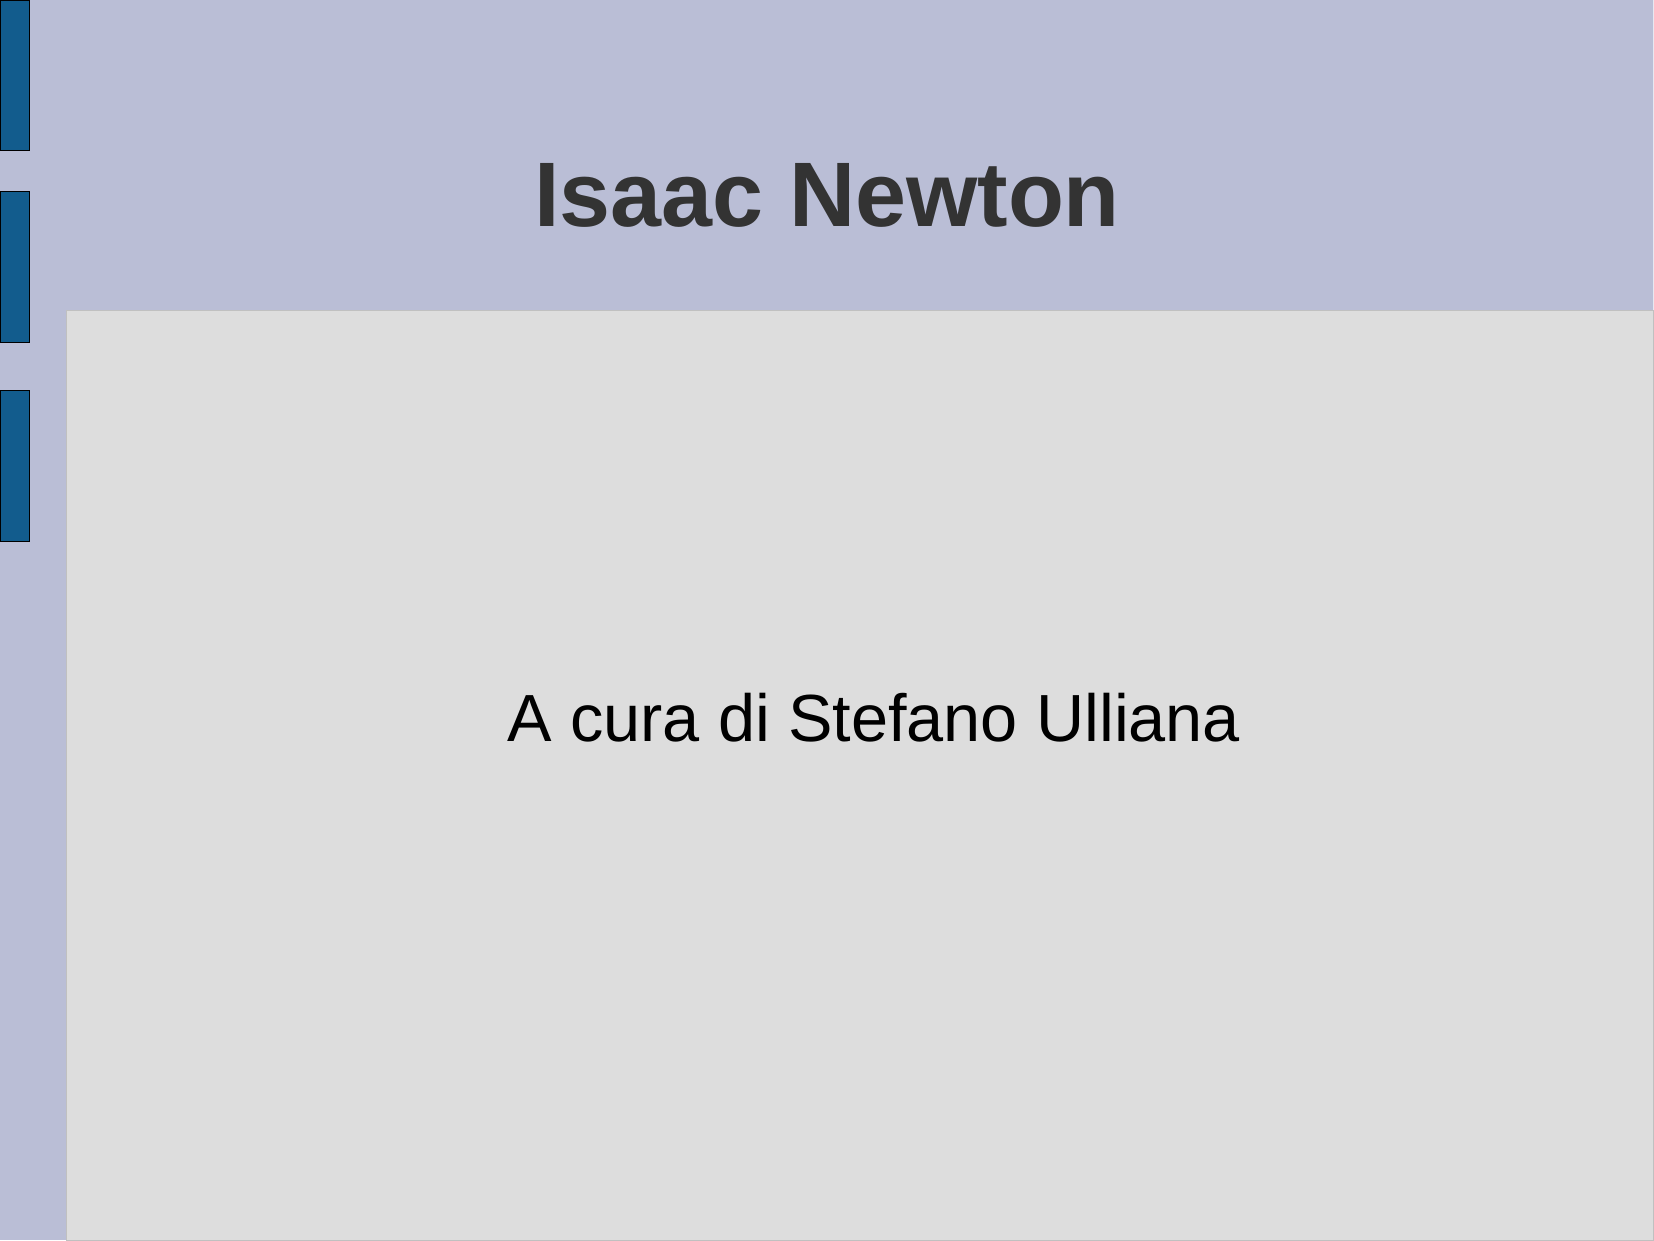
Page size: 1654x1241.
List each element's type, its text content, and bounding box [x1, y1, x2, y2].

subtitle A cura di Stefano Ulliana [178, 364, 1570, 1147]
title Isaac Newton [121, 91, 1534, 299]
